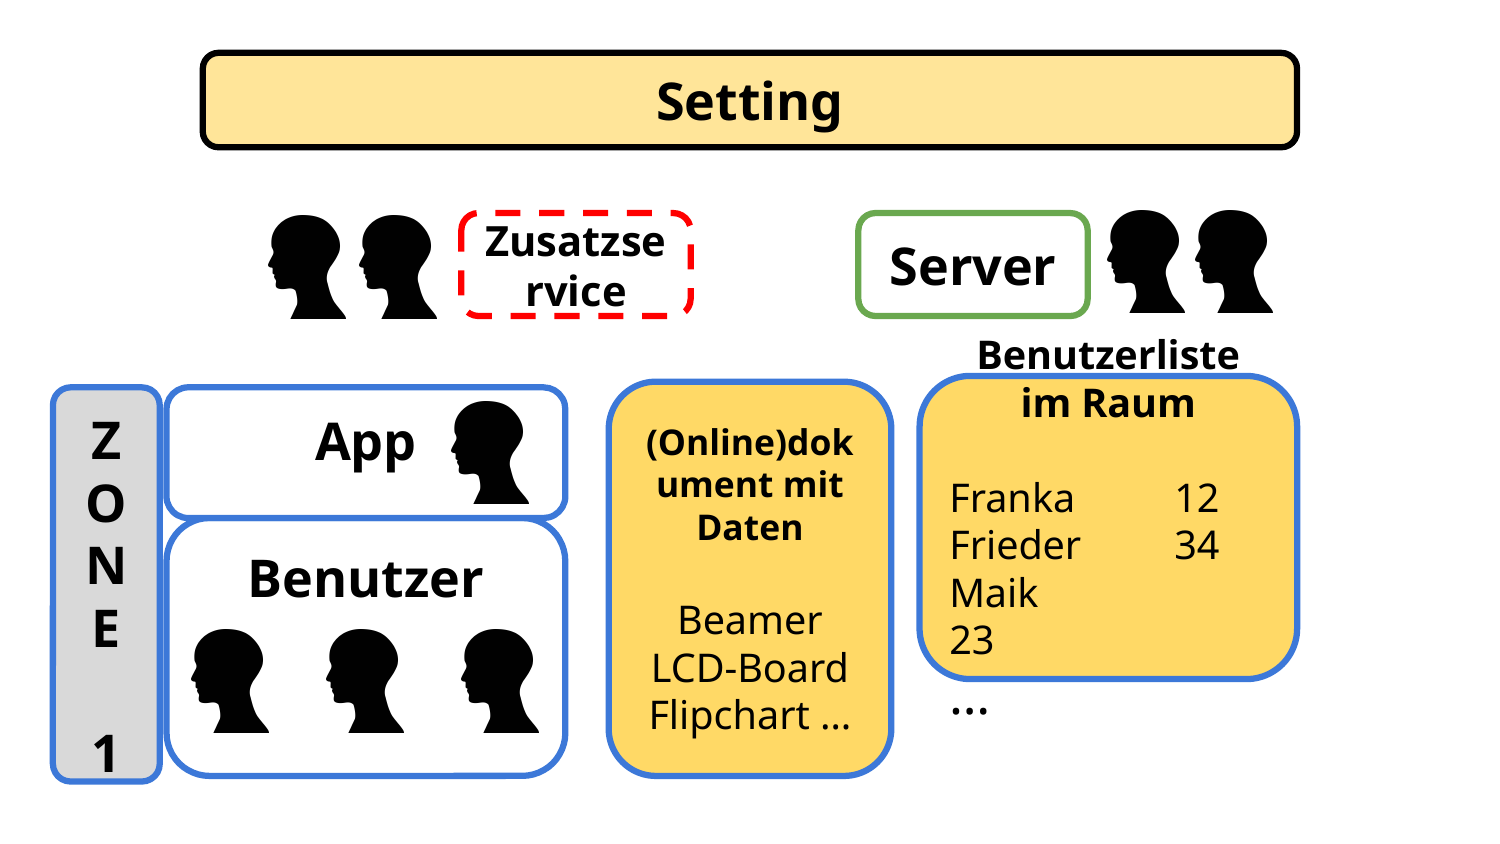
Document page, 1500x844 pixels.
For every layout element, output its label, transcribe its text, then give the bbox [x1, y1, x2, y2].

text_box Benutzerliste im Raum Franka 12 Frieder 34 Maik 23 … [919, 375, 1298, 680]
text_box Z O N E 1 [52, 387, 160, 782]
picture [1195, 210, 1273, 313]
picture [451, 401, 529, 505]
text_box Server [858, 213, 1088, 317]
picture [268, 215, 346, 319]
picture [191, 629, 269, 733]
picture [326, 629, 404, 733]
text_box App [166, 387, 566, 519]
text_box Setting [202, 52, 1298, 148]
picture [359, 215, 437, 319]
text_box Zusatzservice [461, 213, 691, 317]
text_box (Online)dokument mit Daten Beamer LCD-Board Flipchart … [608, 381, 892, 776]
picture [1107, 210, 1185, 313]
picture [461, 629, 539, 733]
text_box Benutzer [166, 519, 566, 776]
